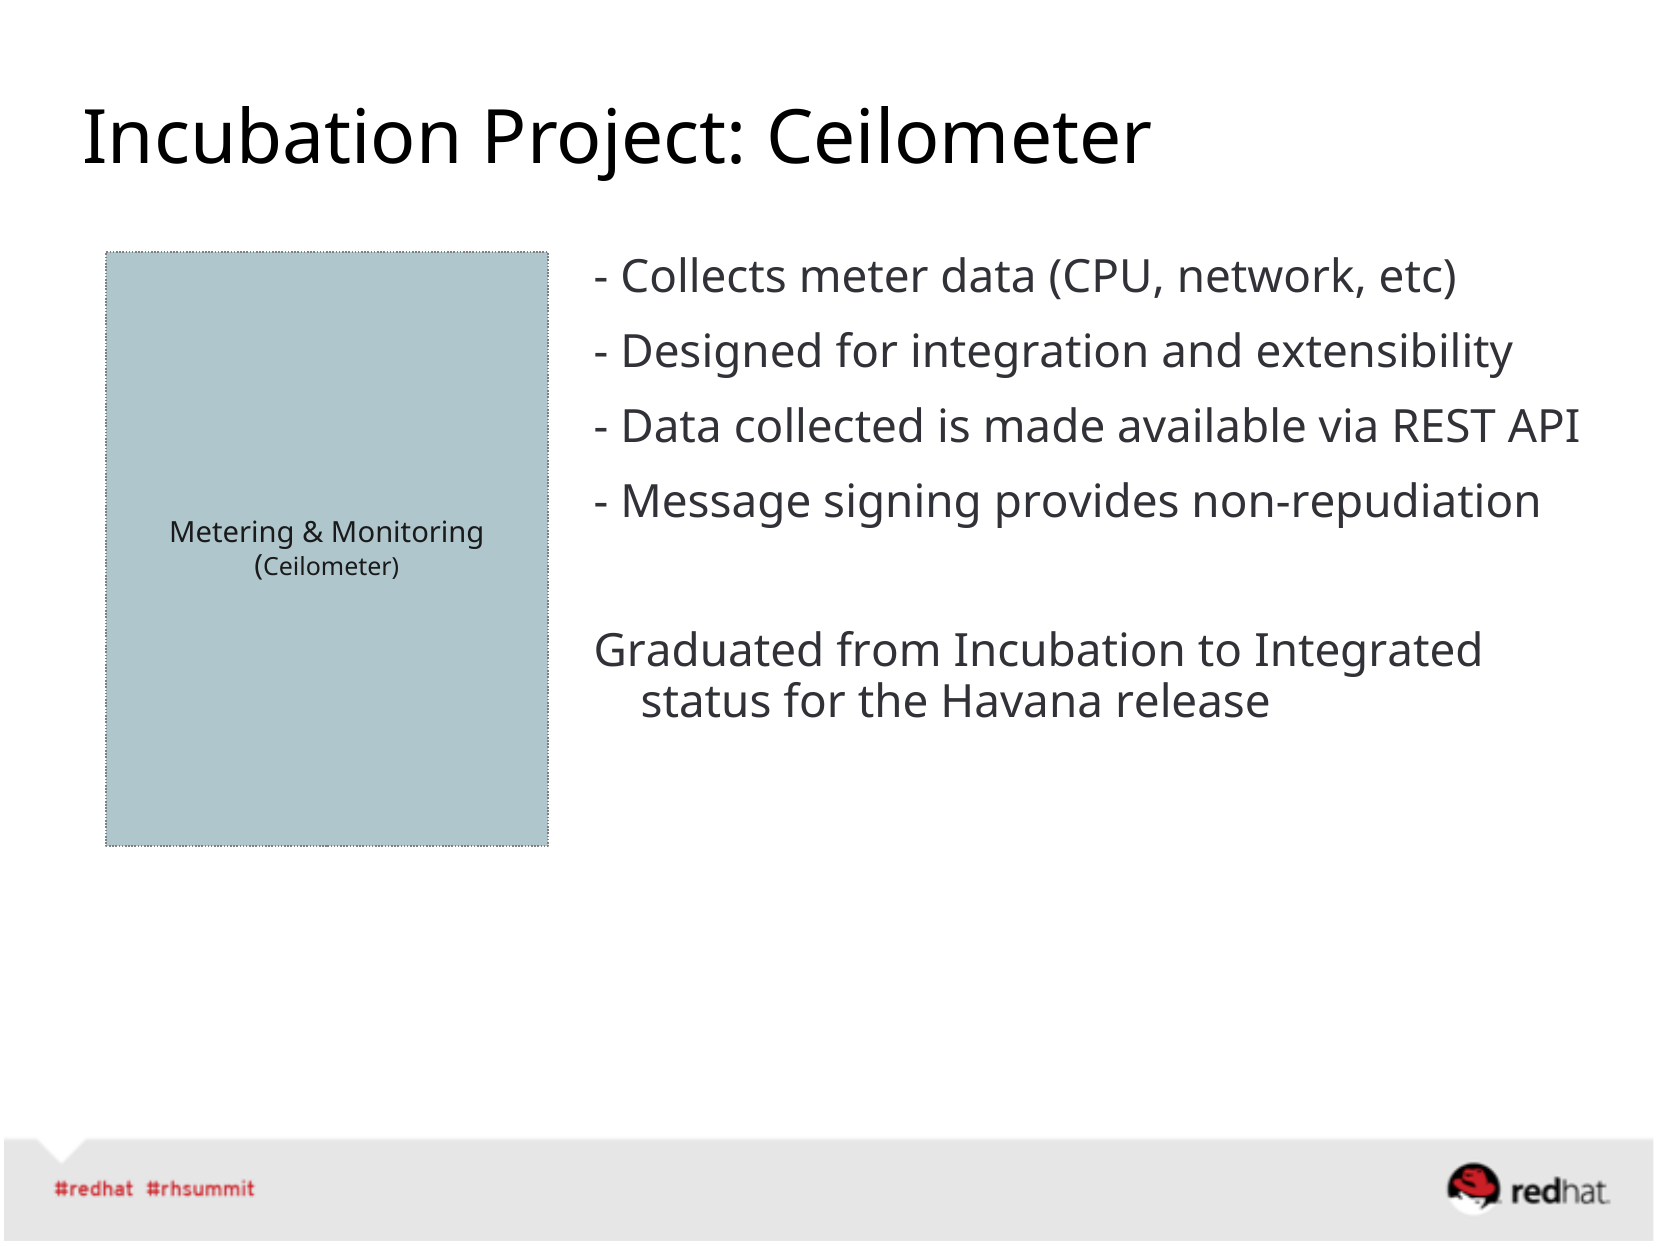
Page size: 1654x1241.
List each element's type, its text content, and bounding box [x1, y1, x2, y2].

title Incubation Project: Ceilometer [82, 52, 1571, 226]
picture [4, 4, 1654, 1241]
text_box - Collects meter data (CPU, network, etc) - Designed for integration and extensibility - Data collected is made available via REST API - Message signing provides non-repudiation Graduated from Incubation to Integrated status for the Havana release [518, 252, 1588, 848]
text_box Metering & Monitoring (Ceilometer) [106, 252, 518, 846]
